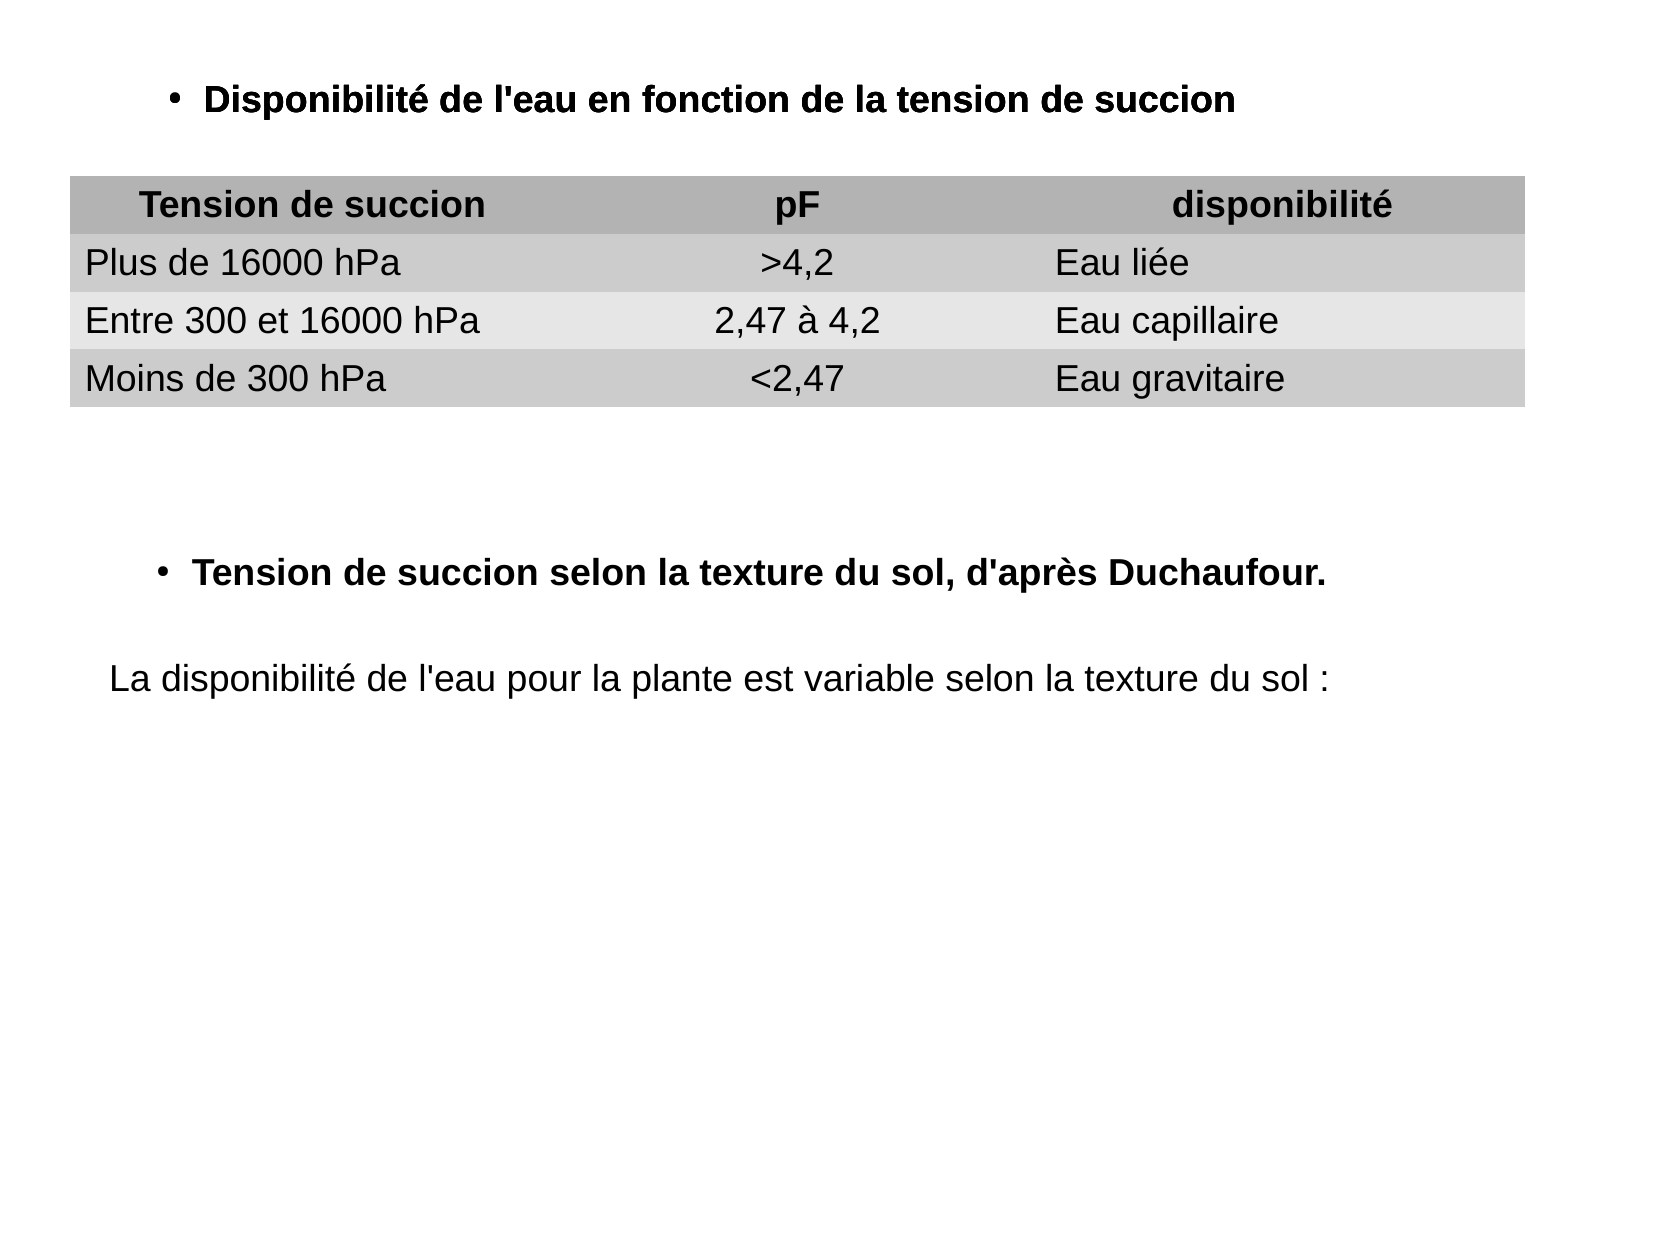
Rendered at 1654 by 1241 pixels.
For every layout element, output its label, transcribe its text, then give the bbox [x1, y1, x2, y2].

table_header Tension de succion [70, 176, 555, 234]
text_box La disponibilité de l'eau pour la plante est variable selon la texture du sol : [94, 649, 1571, 707]
table_header pF [555, 176, 1040, 234]
table_cell >4,2 [555, 234, 1040, 292]
table_cell Moins de 300 hPa [70, 349, 555, 407]
table_cell Eau liée [1040, 234, 1525, 292]
table_header disponibilité [1040, 176, 1525, 234]
table_cell Eau gravitaire [1040, 349, 1525, 407]
text_box Tension de succion selon la texture du sol, d'après Duchaufour. [141, 544, 1560, 603]
table_cell <2,47 [555, 349, 1040, 407]
table_cell Eau capillaire [1040, 292, 1525, 349]
table_cell Entre 300 et 16000 hPa [70, 292, 555, 349]
text_box Disponibilité de l'eau en fonction de la tension de succion [153, 70, 1536, 129]
table_cell 2,47 à 4,2 [555, 292, 1040, 349]
table_cell Plus de 16000 hPa [70, 234, 555, 292]
